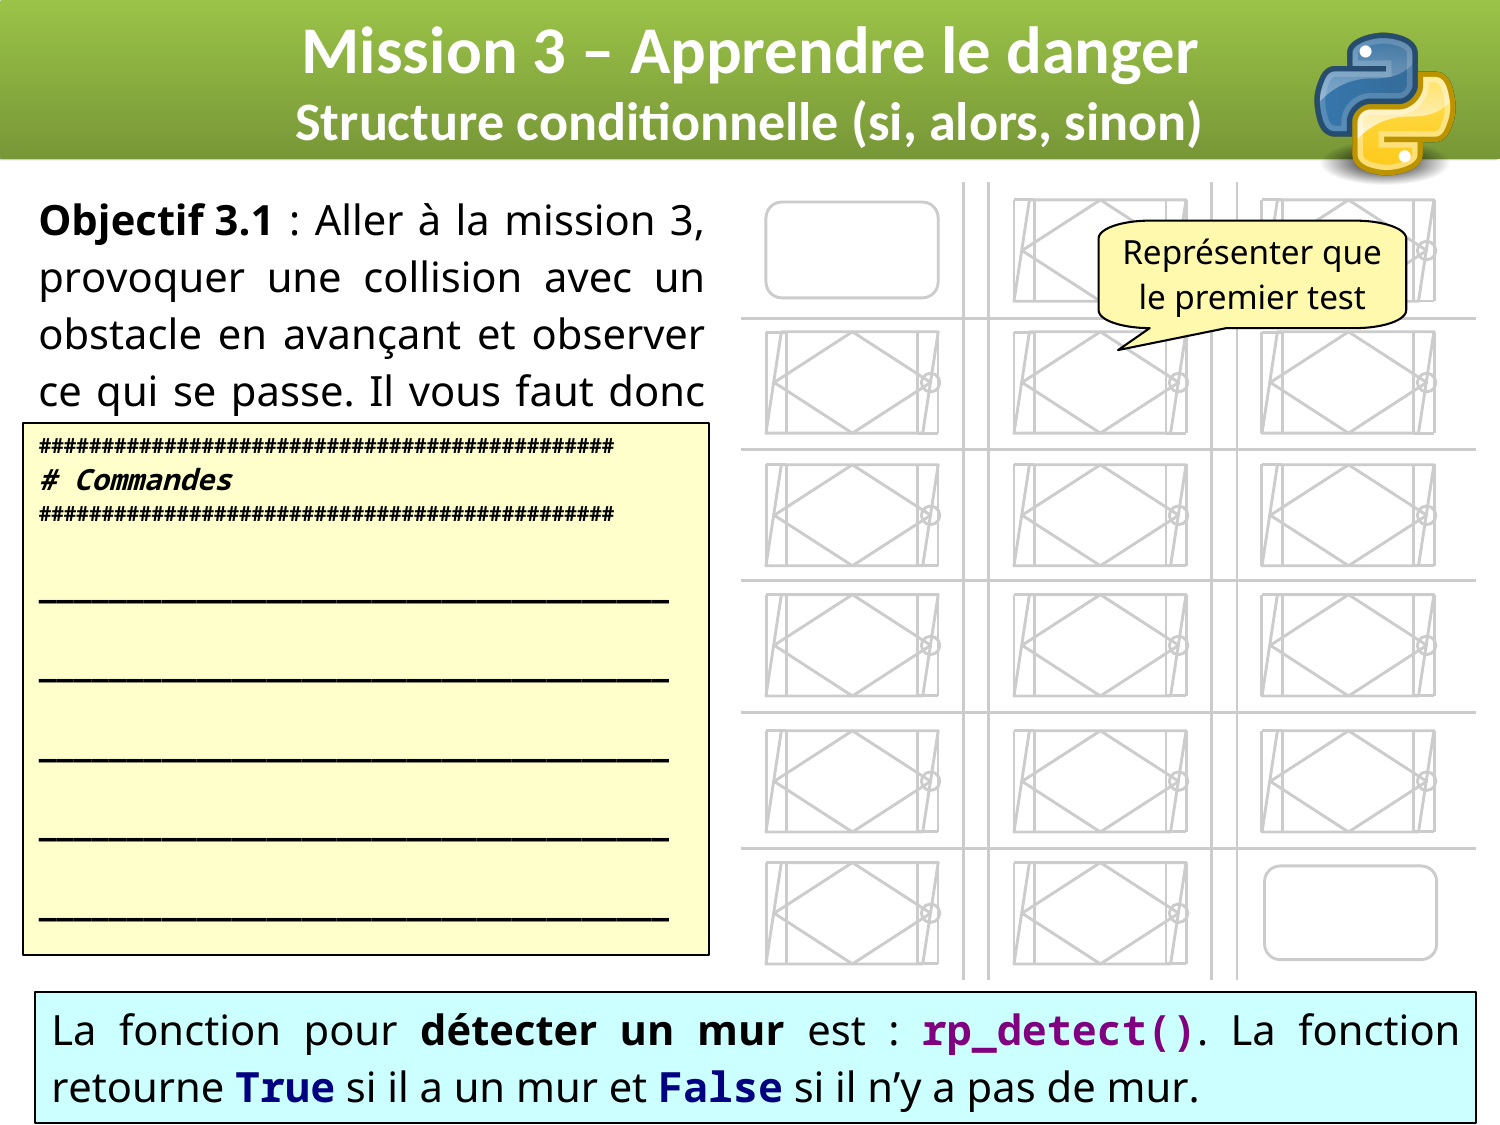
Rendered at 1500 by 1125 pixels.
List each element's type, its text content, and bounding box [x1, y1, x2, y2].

text_box [931, 637, 937, 655]
text_box Mission 3 – Apprendre le danger Structure conditionnelle (si, alors, sinon) [0, 0, 1500, 159]
text_box [931, 772, 937, 791]
text_box [1179, 374, 1185, 392]
text_box [1427, 374, 1433, 392]
picture [1305, 29, 1465, 189]
text_box [1179, 506, 1185, 525]
text_box [931, 506, 937, 525]
text_box [1427, 242, 1433, 260]
text_box [1427, 506, 1433, 525]
text_box [931, 904, 937, 923]
text_box [1179, 904, 1185, 923]
text_box [1179, 772, 1185, 791]
text_box Représenter que le premier test [1098, 220, 1407, 351]
text_box [1427, 772, 1433, 791]
text_box [1427, 637, 1433, 655]
text_box [931, 374, 937, 392]
text_box ############################################## # Commandes ############################################## ____________________________________ ____________________________________ ____________________________________ ____________________________________ ____________________________________ ____________________________________ ____________________________________ [23, 422, 709, 956]
text_box [1179, 637, 1185, 655]
text_box Objectif 3.1 : Aller à la mission 3, provoquer une collision avec un obstacle en avançant et observer ce qui se passe. Il vous faut donc sécuriser l’avance du robot. [23, 183, 721, 407]
text_box La fonction pour détecter un mur est : rp_detect(). La fonction retourne True si il a un mur et False si il n’y a pas de mur. [35, 992, 1477, 1093]
